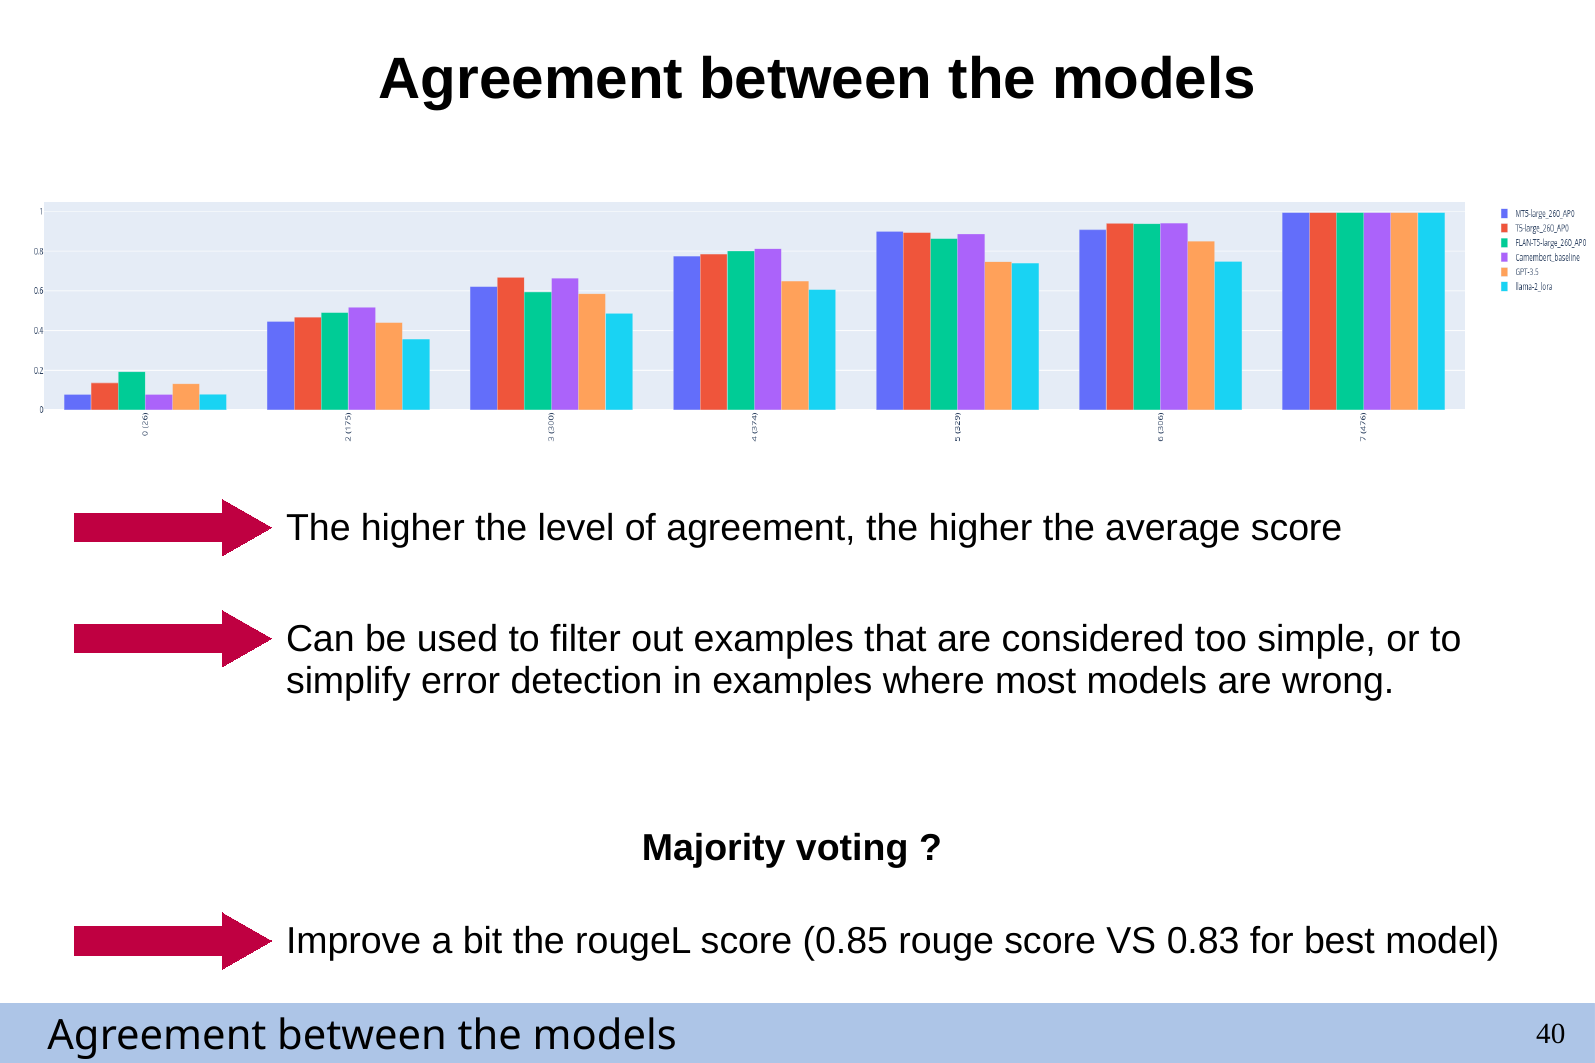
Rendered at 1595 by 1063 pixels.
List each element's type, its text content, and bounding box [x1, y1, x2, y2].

text_box The higher the level of agreement, the higher the average score [271, 498, 1419, 598]
text_box Can be used to filter out examples that are considered too simple, or to simplify error detection in examples where most models are wrong. [271, 609, 1516, 714]
title Agreement between the models [47, 980, 1483, 1063]
text_box [74, 912, 272, 970]
text_box [74, 610, 272, 667]
title Agreement between the models [100, 33, 1536, 118]
text_box [74, 499, 272, 556]
text_box Majority voting ? [614, 819, 980, 905]
picture [0, 125, 1595, 471]
text_box Improve a bit the rougeL score (0.85 rouge score VS 0.83 for best model) [271, 912, 1517, 1012]
